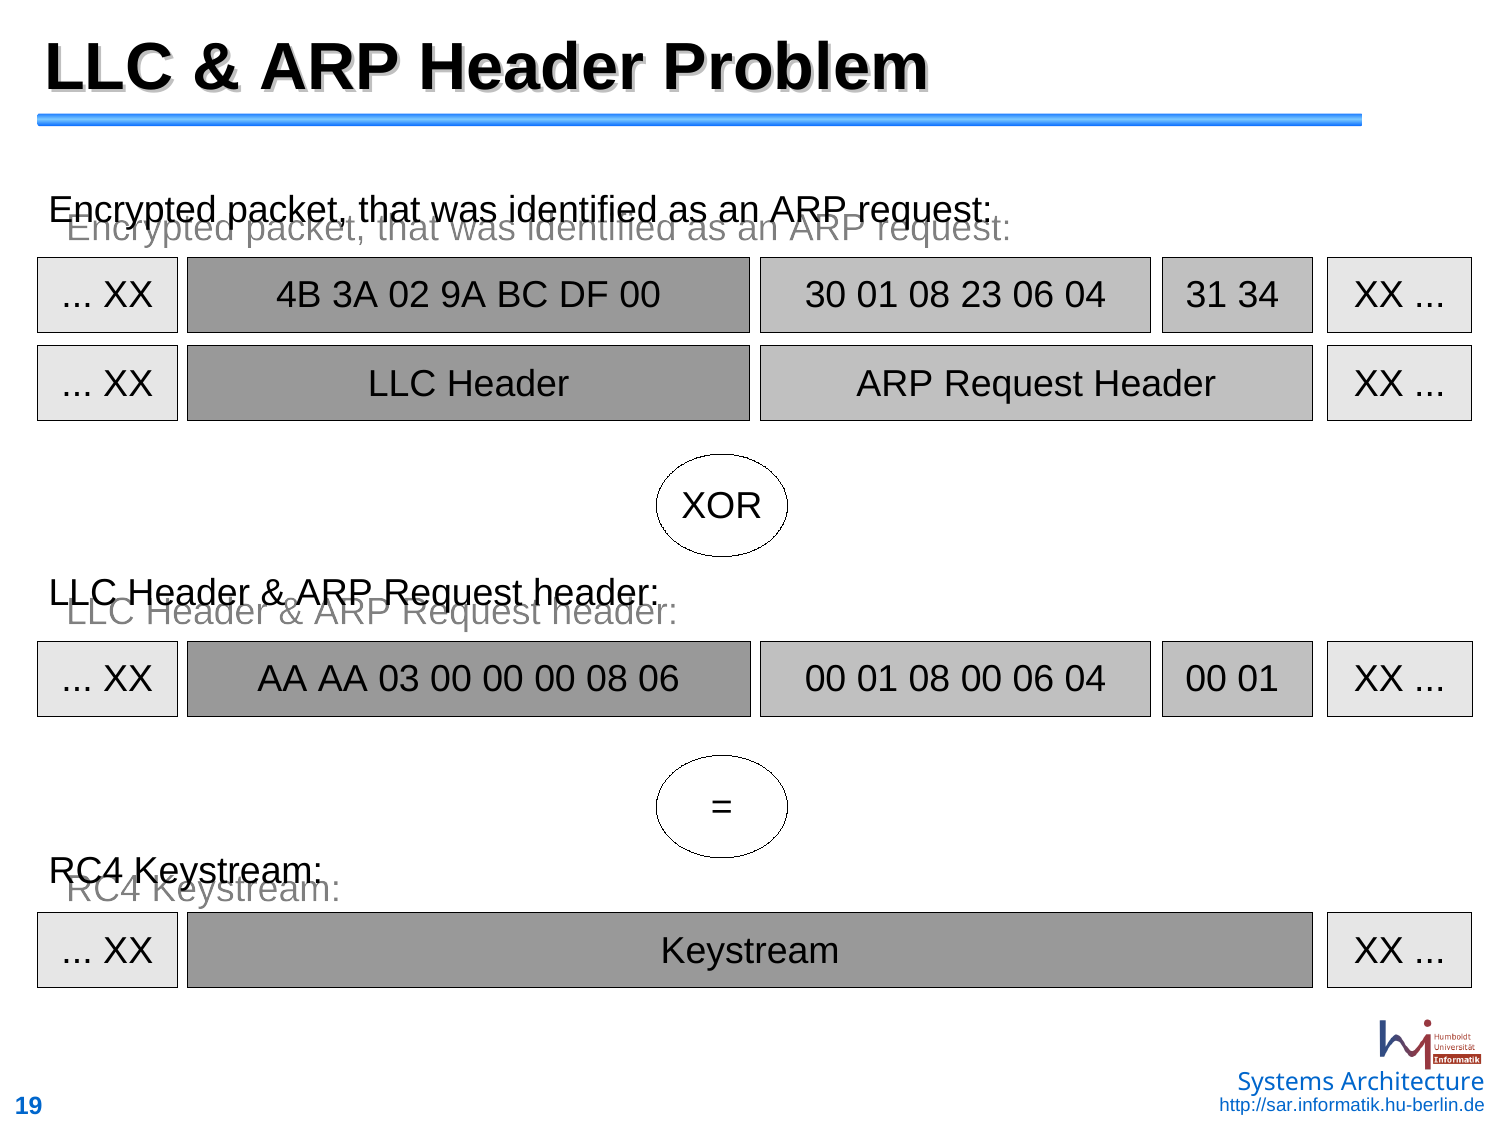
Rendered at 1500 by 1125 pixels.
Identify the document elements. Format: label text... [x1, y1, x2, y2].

text_box = [656, 755, 788, 858]
text_box ... XX [37, 345, 178, 421]
text_box RC4 Keystream: [33, 842, 339, 899]
text_box 4B 3A 02 9A BC DF 00 [187, 257, 750, 333]
picture [1376, 1016, 1483, 1071]
text_box XX ... [1327, 912, 1472, 988]
text_box 00 01 08 00 06 04 [760, 641, 1151, 717]
text_box ... XX [37, 257, 178, 333]
text_box ARP Request Header [760, 345, 1313, 421]
text_box ... XX [37, 641, 178, 717]
text_box 00 01 [1162, 641, 1313, 717]
text_box ... XX [37, 912, 178, 988]
text_box 31 34 [1162, 257, 1313, 333]
text_box Keystream [187, 912, 1313, 988]
text_box XX ... [1327, 257, 1472, 333]
text_box LLC Header [187, 345, 750, 421]
text_box XX ... [1327, 641, 1473, 717]
text_box AA AA 03 00 00 00 08 06 [187, 641, 751, 717]
text_box Encrypted packet, that was identified as an ARP request: [33, 180, 1009, 238]
text_box XX ... [1327, 345, 1472, 421]
text_box 30 01 08 23 06 04 [760, 257, 1151, 333]
title LLC & ARP Header Problem [29, 20, 1500, 114]
text_box XOR [656, 454, 788, 557]
text_box LLC Header & ARP Request header: [33, 564, 675, 622]
